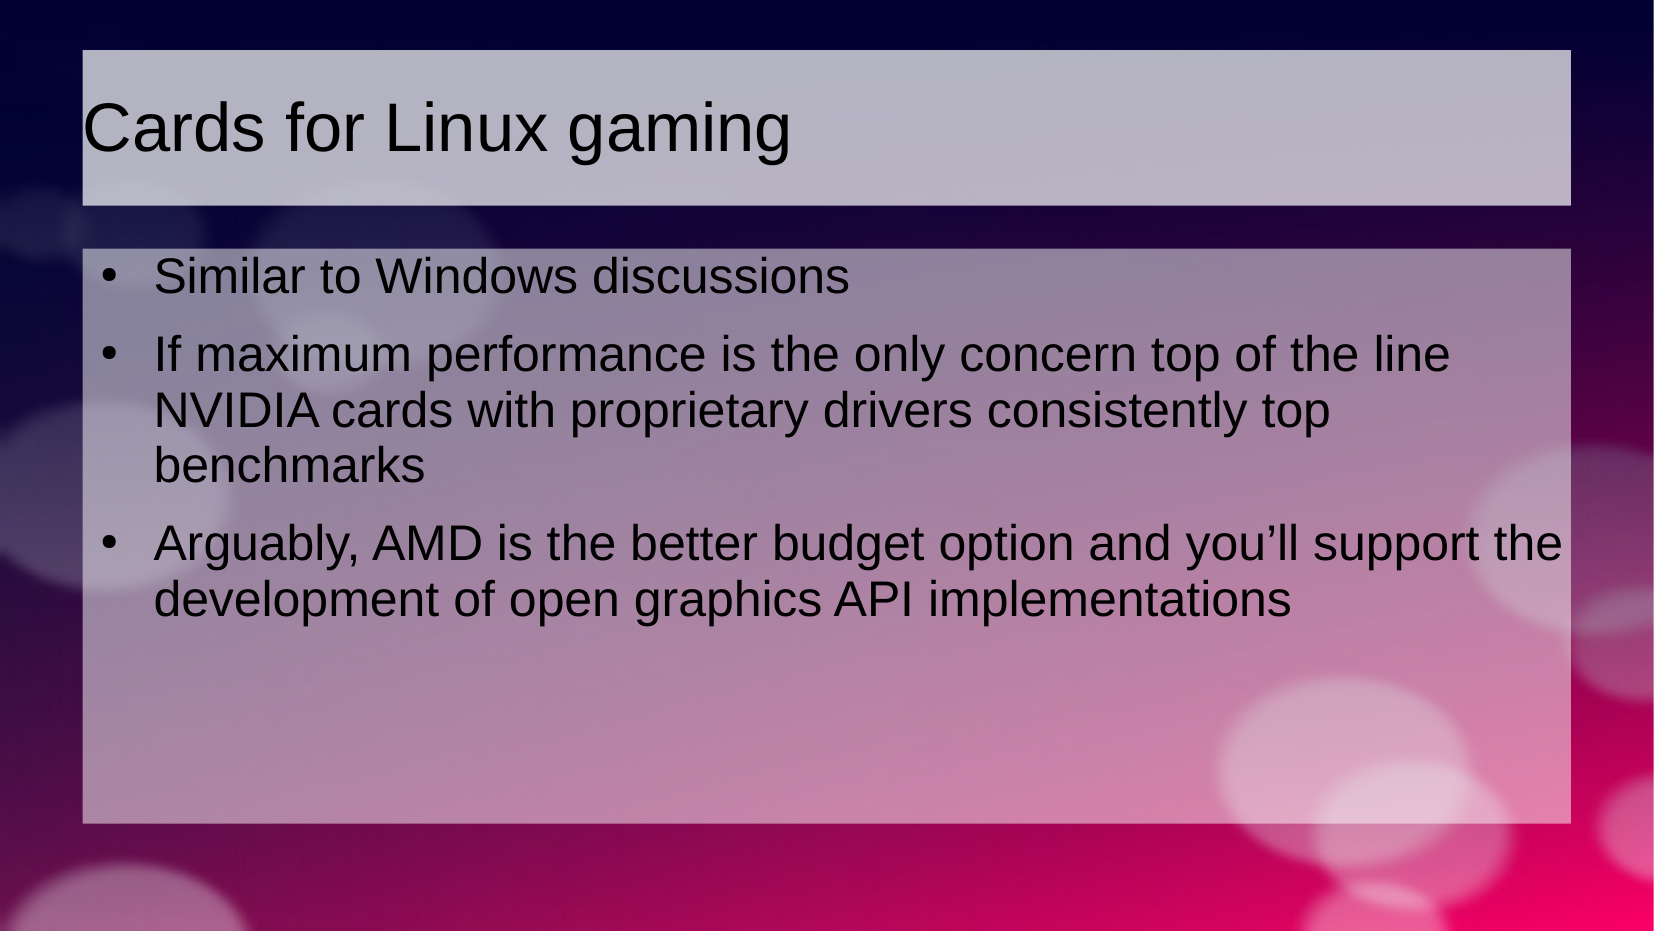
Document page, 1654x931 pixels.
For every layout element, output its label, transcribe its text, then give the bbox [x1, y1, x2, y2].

list Similar to Windows discussions If maximum performance is the only concern top of the line NVIDIA cards with proprietary drivers consistently top benchmarks Arguably, AMD is the better budget option and you’ll support the development of open graphics API implementations [82, 248, 1571, 824]
picture [0, 0, 1654, 931]
title Cards for Linux gaming [82, 50, 1571, 206]
